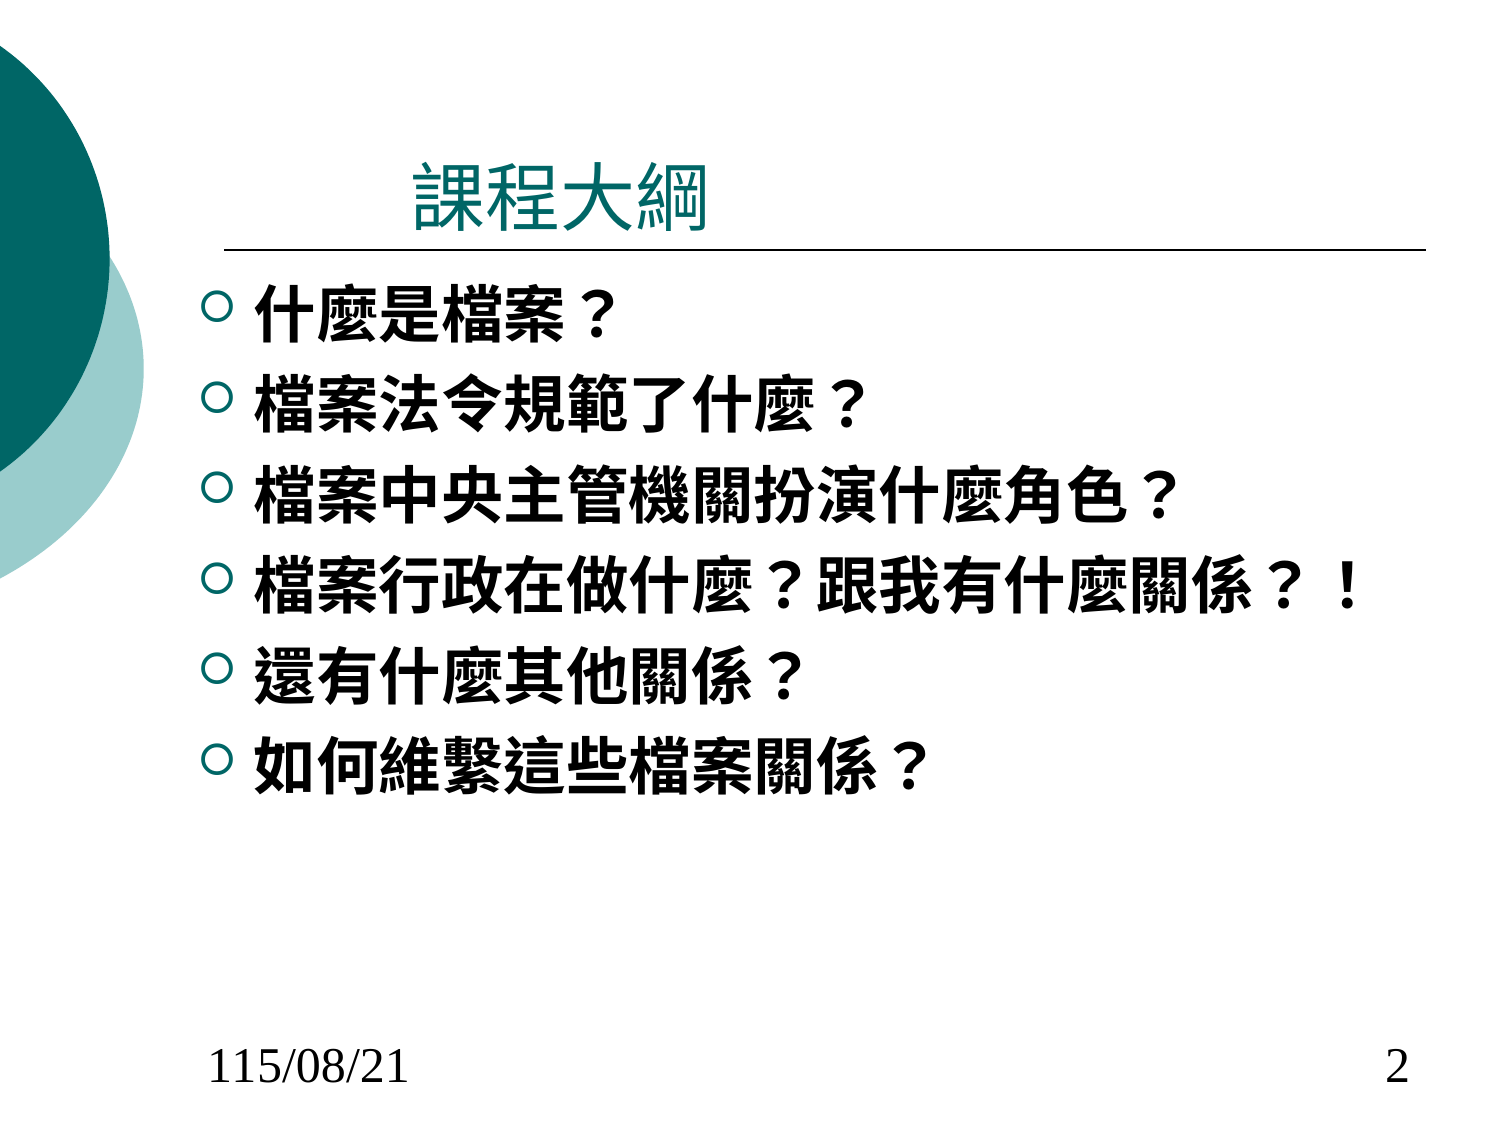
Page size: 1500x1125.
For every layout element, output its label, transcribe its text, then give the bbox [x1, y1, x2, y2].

title 課程大綱 [395, 101, 1446, 249]
list 什麼是檔案？ 檔案法令規範了什麼？ 檔案中央主管機關扮演什麼角色？ 檔案行政在做什麼？跟我有什麼關係？！ 還有什麼其他關係？ 如何維繫這些檔案關係？ [183, 267, 1388, 977]
